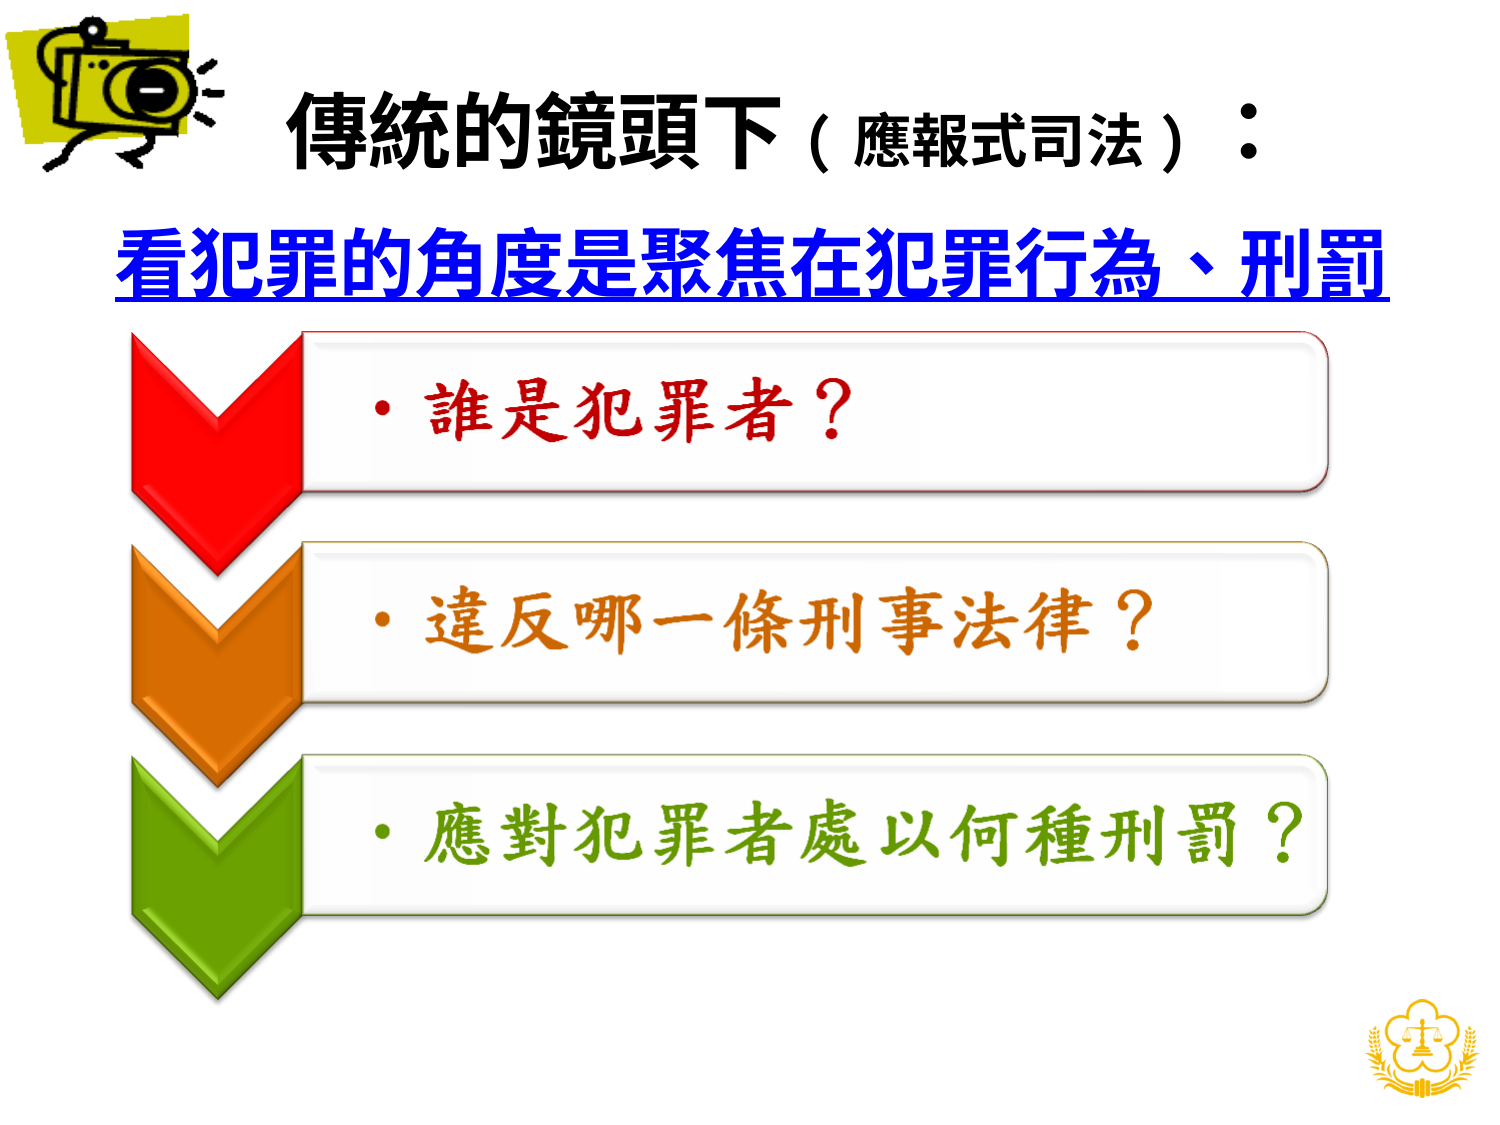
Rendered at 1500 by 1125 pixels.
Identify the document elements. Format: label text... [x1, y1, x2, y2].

text_box 傳統的鏡頭下(應報式司法)： 看犯罪的角度是聚焦在犯罪行為、刑罰 [100, 44, 1500, 442]
picture [0, 0, 227, 177]
picture [123, 326, 1480, 1098]
